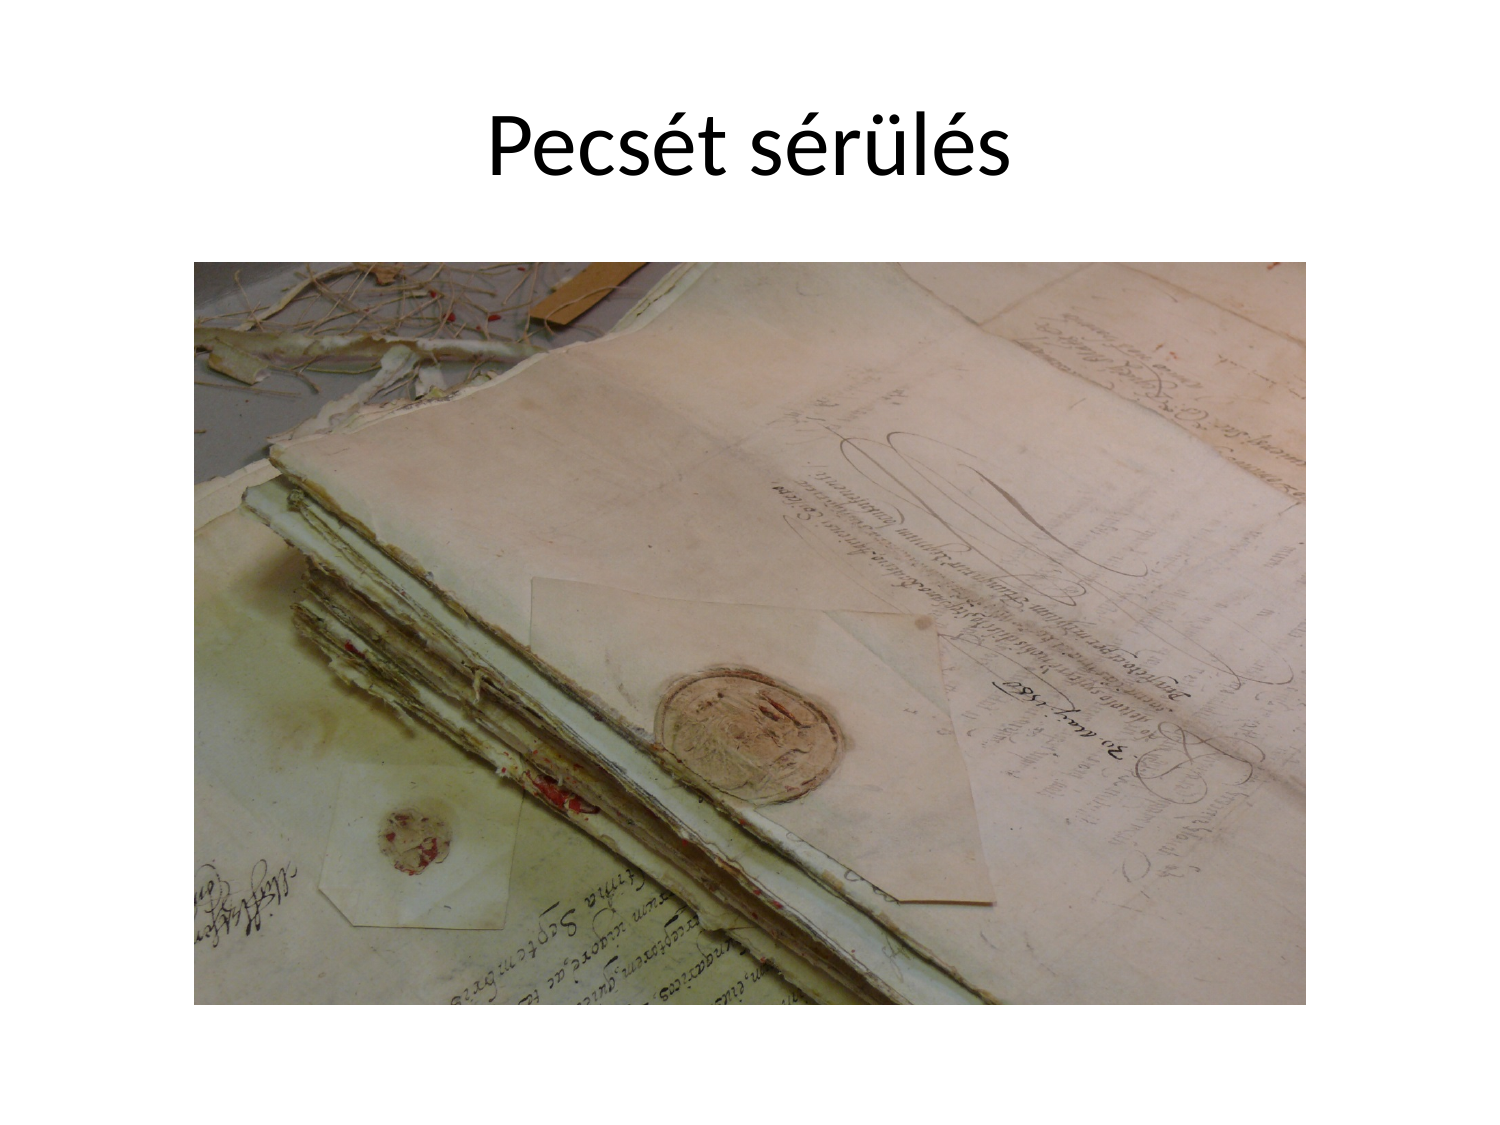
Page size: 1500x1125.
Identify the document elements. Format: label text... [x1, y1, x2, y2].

title Pecsét sérülés [75, 45, 1426, 233]
picture [194, 262, 1306, 1005]
